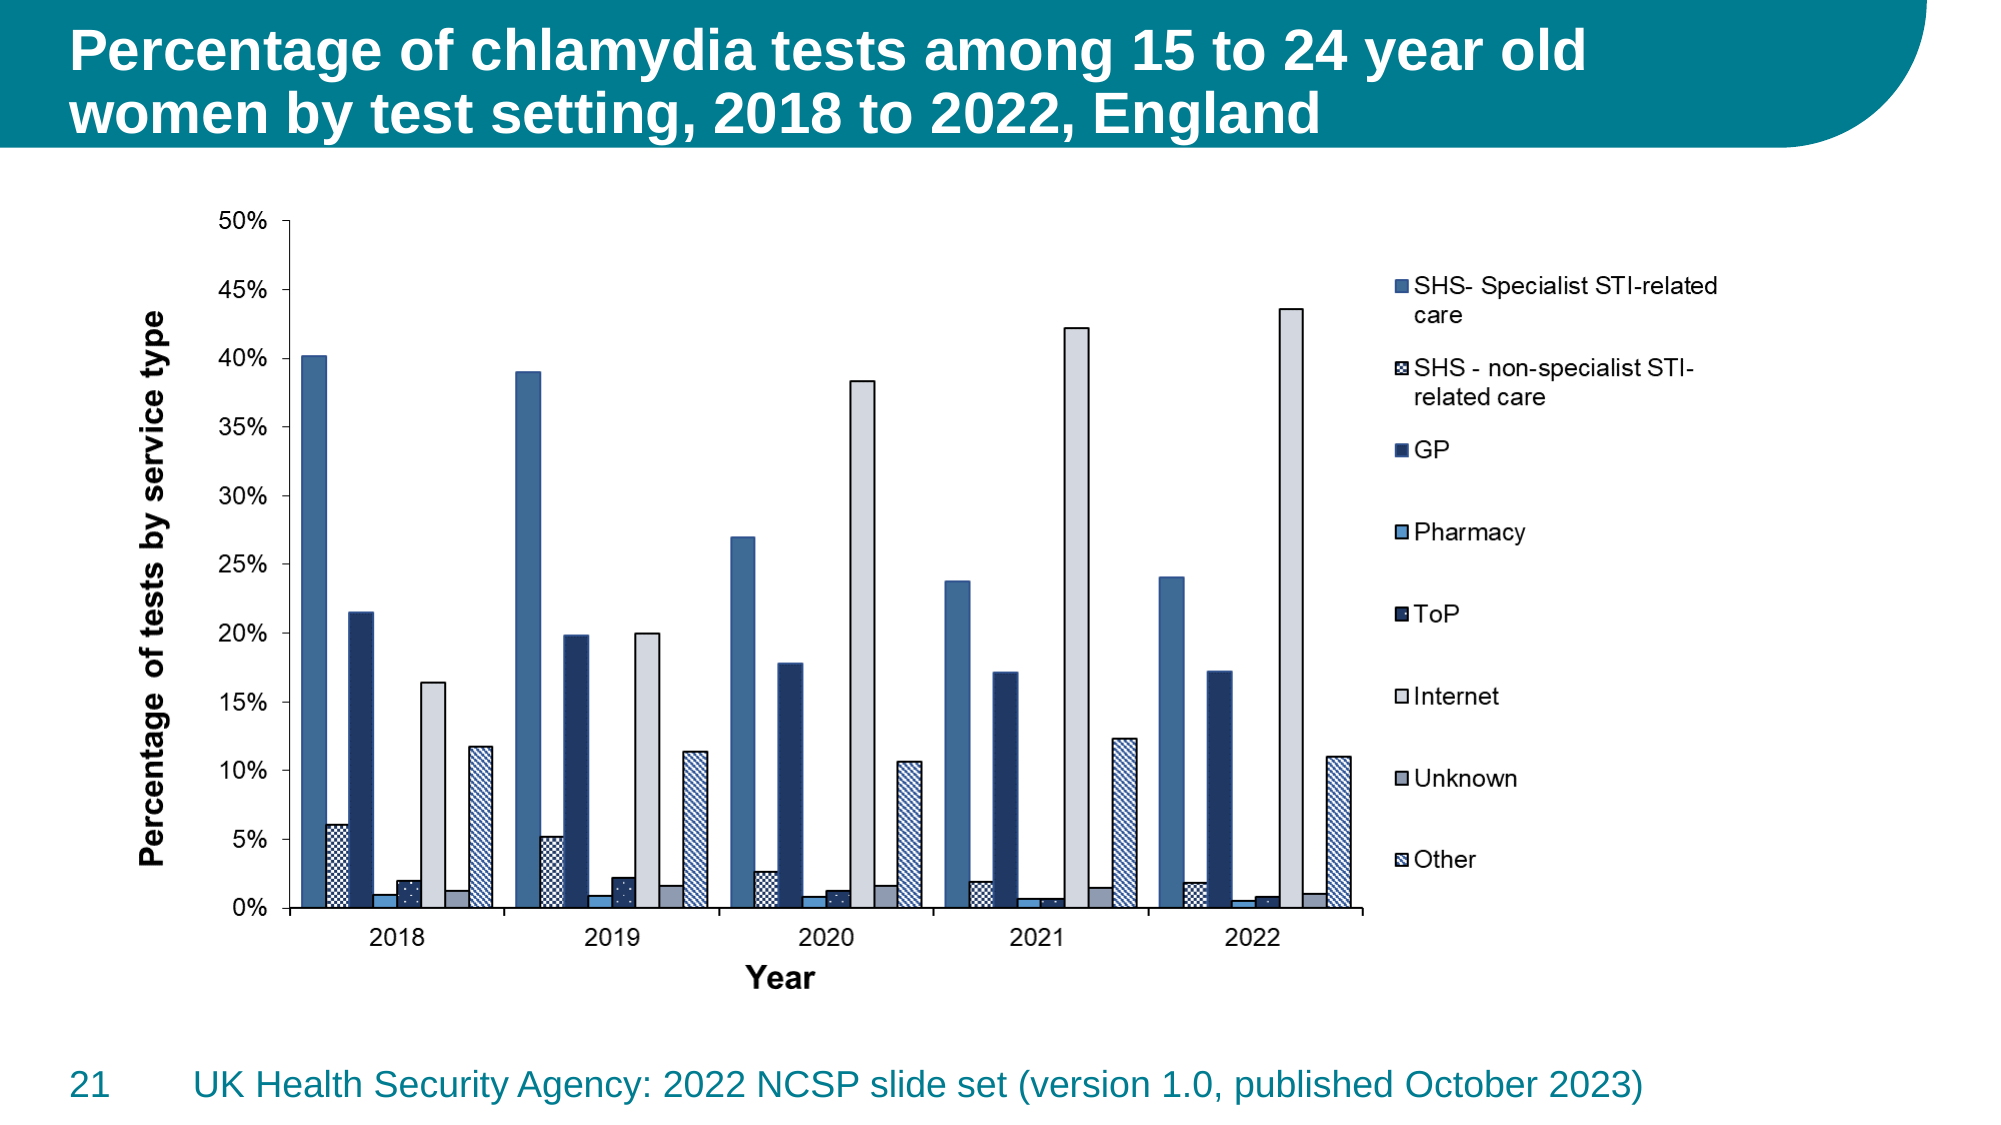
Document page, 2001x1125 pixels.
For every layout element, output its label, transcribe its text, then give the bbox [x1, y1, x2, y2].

title Percentage of chlamydia tests among 15 to 24 year old women by test setting, 2018 to 2022, England [54, 12, 1780, 117]
text_box [54, 1053, 152, 1112]
picture [103, 203, 1757, 1001]
text_box UK Health Security Agency: 2022 NCSP slide set (version 1.0, published October 2023) [177, 1053, 1820, 1113]
